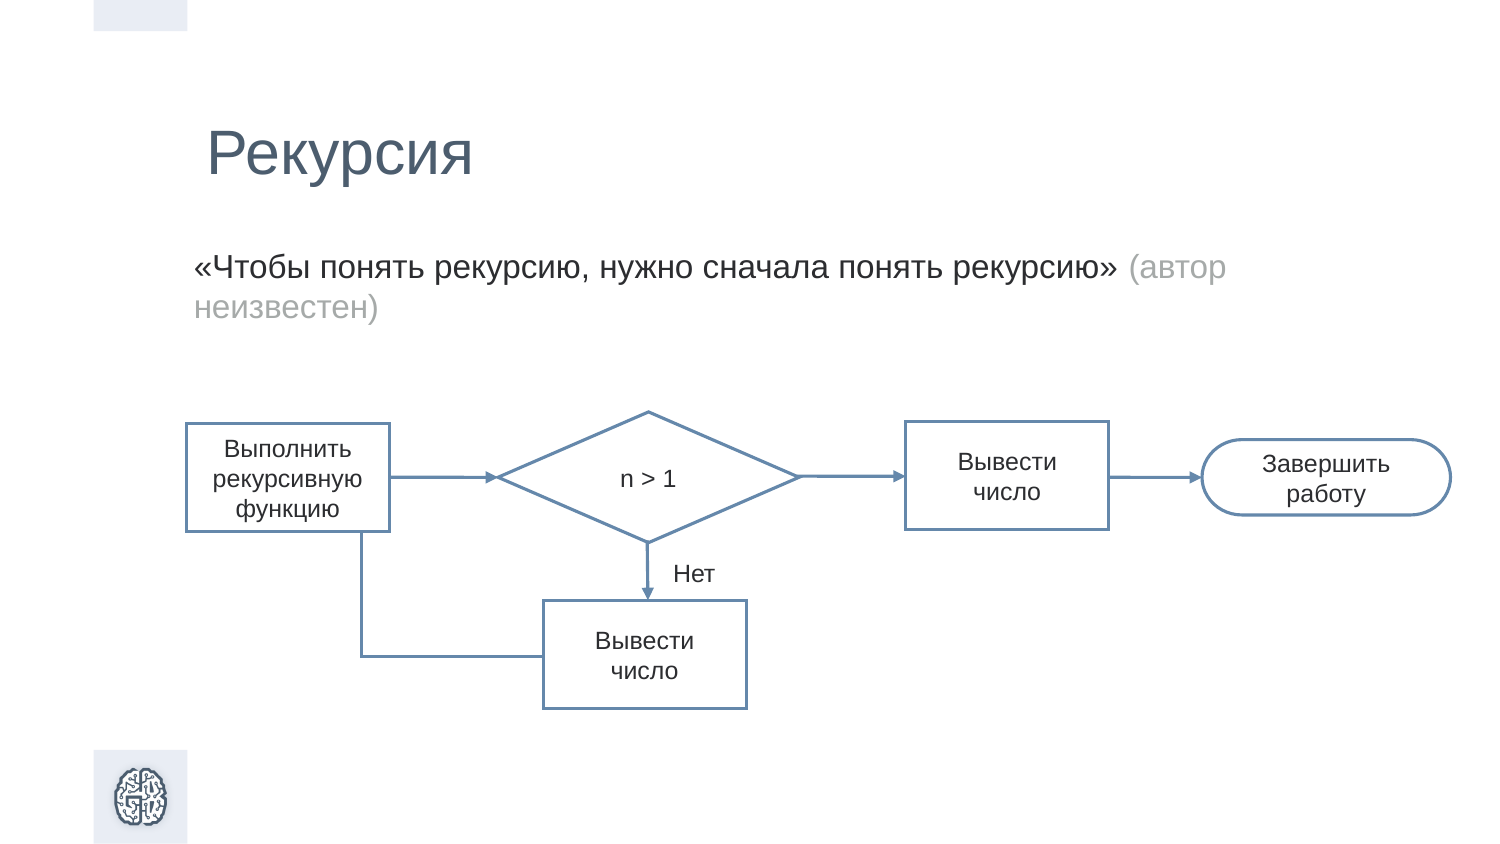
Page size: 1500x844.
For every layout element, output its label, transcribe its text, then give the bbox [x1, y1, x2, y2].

title Рекурсия [186, 94, 1500, 204]
text_box Выполнить рекурсивную функцию [186, 423, 390, 532]
text_box Вывести число [543, 600, 747, 709]
text_box «Чтобы понять рекурсию, нужно сначала понять рекурсию» (автор неизвестен) [186, 208, 1311, 363]
text_box n > 1 [498, 411, 798, 543]
text_box Вывести число [905, 421, 1109, 530]
picture [106, 760, 175, 834]
text_box Нет [658, 550, 757, 606]
text_box Завершить работу [1202, 439, 1451, 515]
